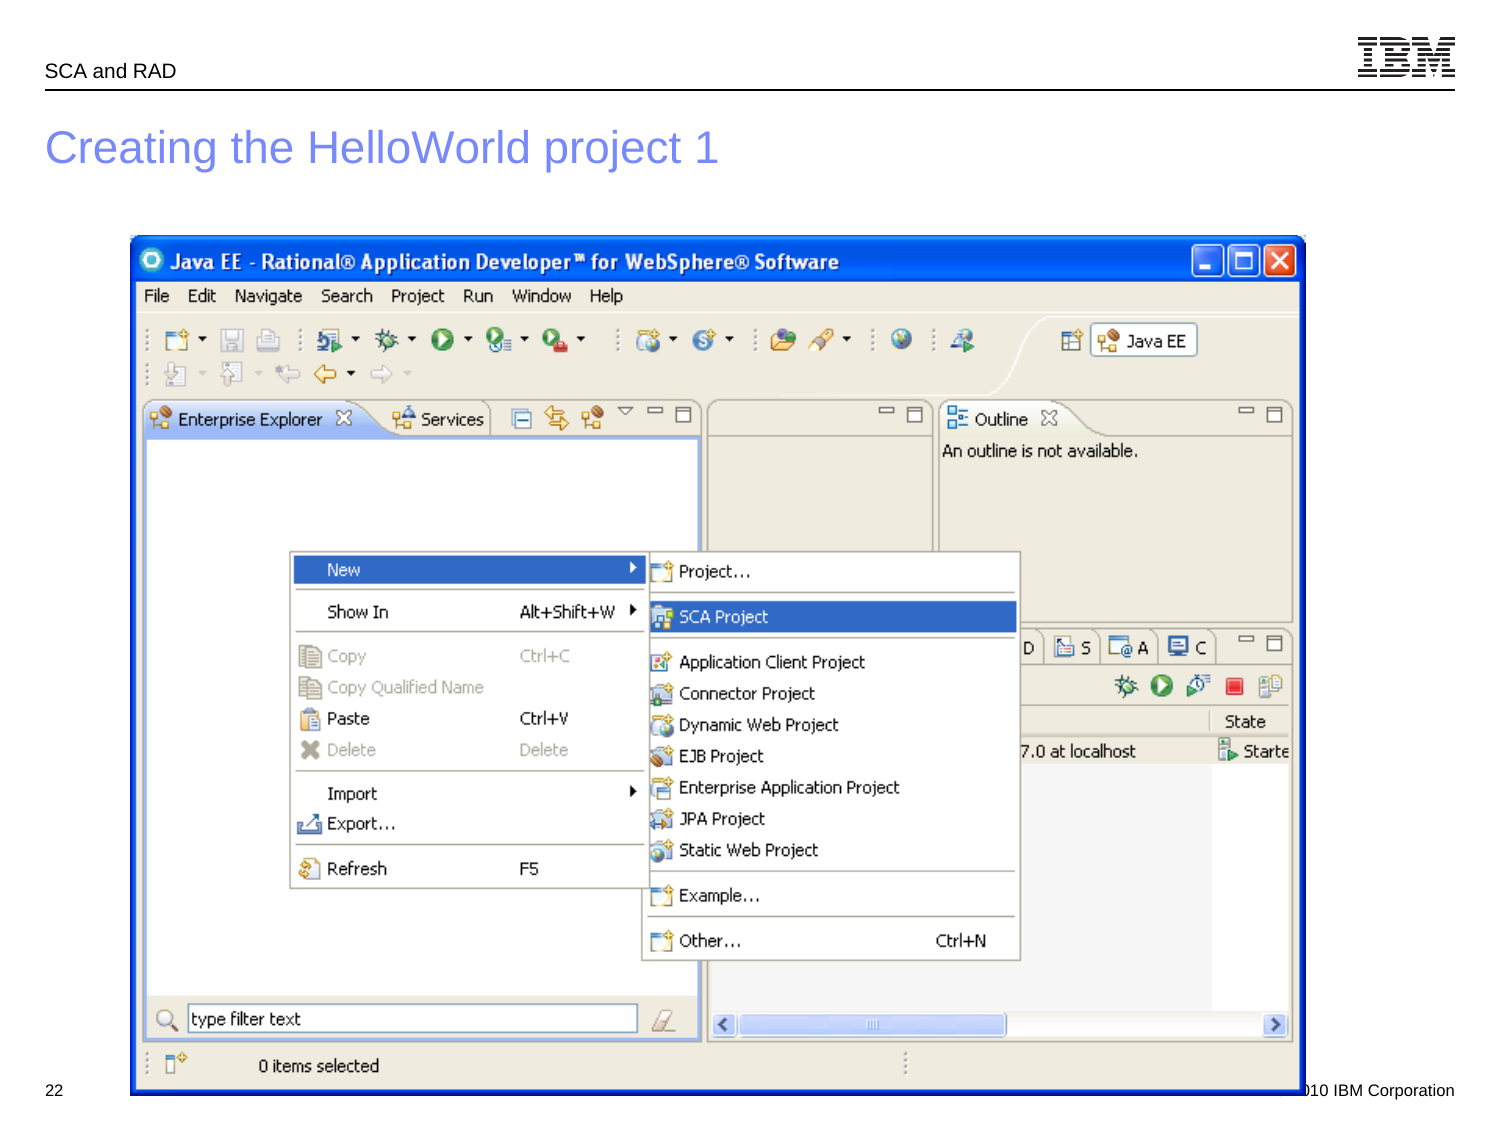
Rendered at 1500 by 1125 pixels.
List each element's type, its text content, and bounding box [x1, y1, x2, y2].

title Creating the HelloWorld project 1 [29, 44, 1455, 256]
picture [130, 235, 1306, 1096]
picture [1358, 37, 1455, 44]
